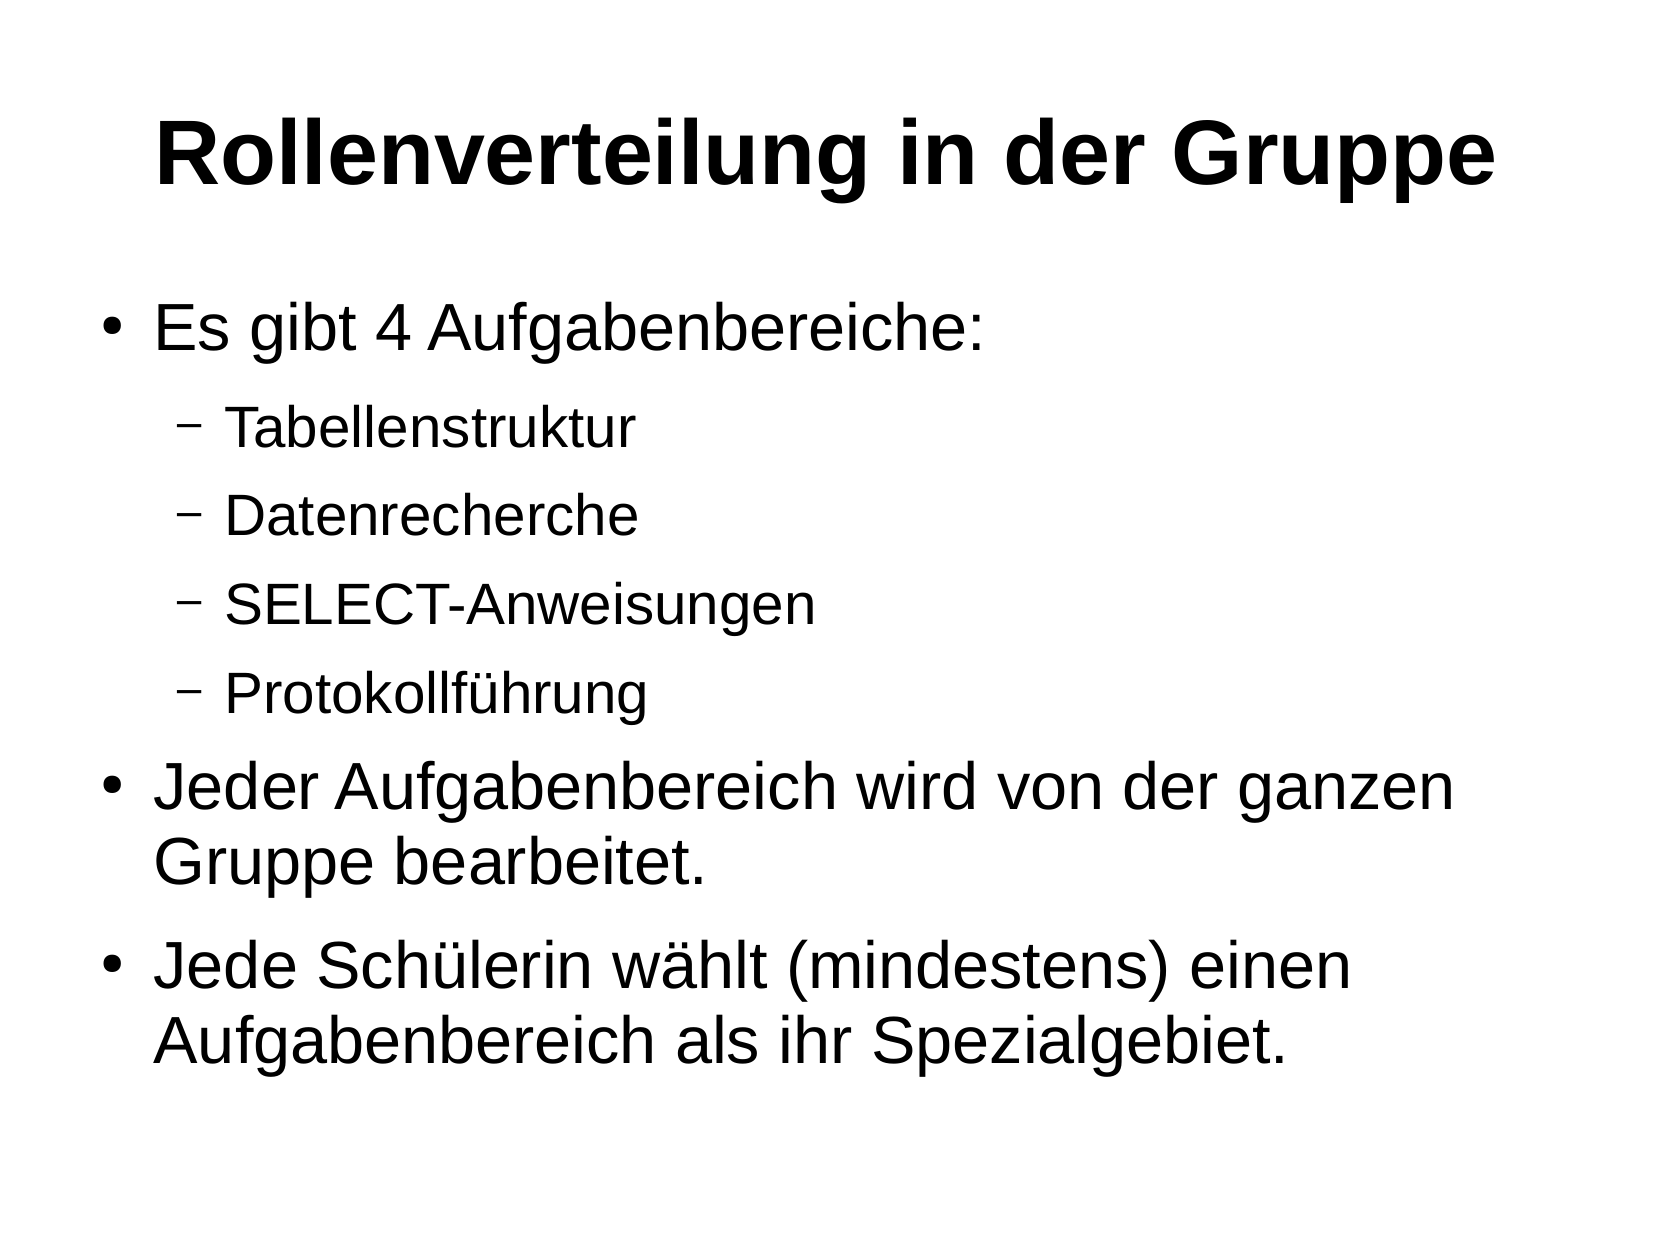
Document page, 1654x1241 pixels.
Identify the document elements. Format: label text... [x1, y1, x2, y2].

title Rollenverteilung in der Gruppe [82, 49, 1571, 257]
list Es gibt 4 Aufgabenbereiche: Tabellenstruktur Datenrecherche SELECT-Anweisungen Protokollführung Jeder Aufgabenbereich wird von der ganzen Gruppe bearbeitet. Jede Schülerin wählt (mindestens) einen Aufgabenbereich als ihr Spezialgebiet. [82, 290, 1571, 1109]
